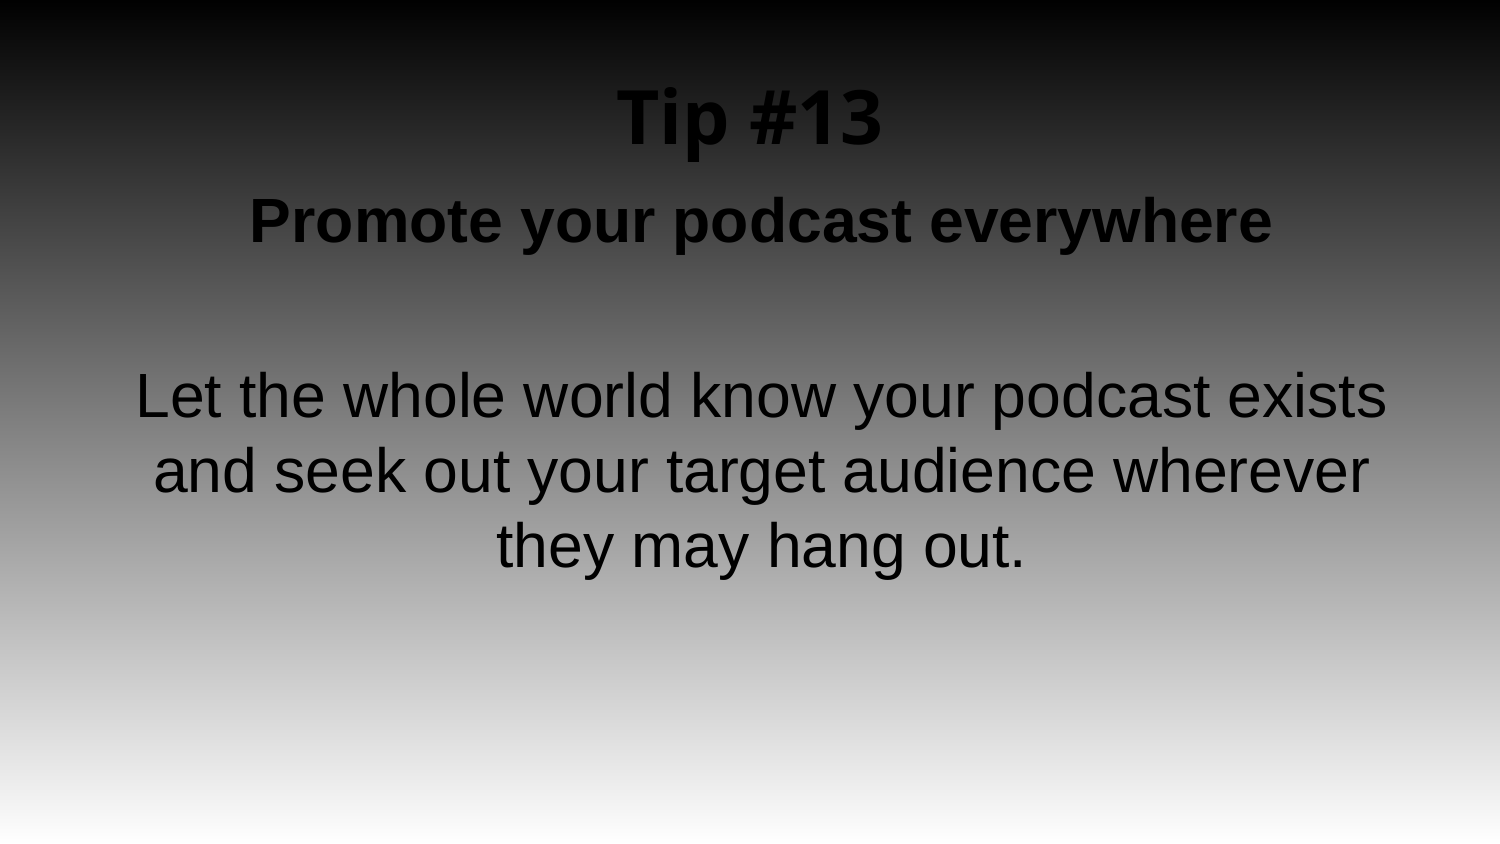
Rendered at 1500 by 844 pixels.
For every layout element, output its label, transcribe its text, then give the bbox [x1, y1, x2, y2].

title Tip #13 [75, 33, 1425, 175]
list Promote your podcast everywhere Let the whole world know your podcast exists and seek out your target audience wherever they may hang out. [87, 77, 1438, 758]
